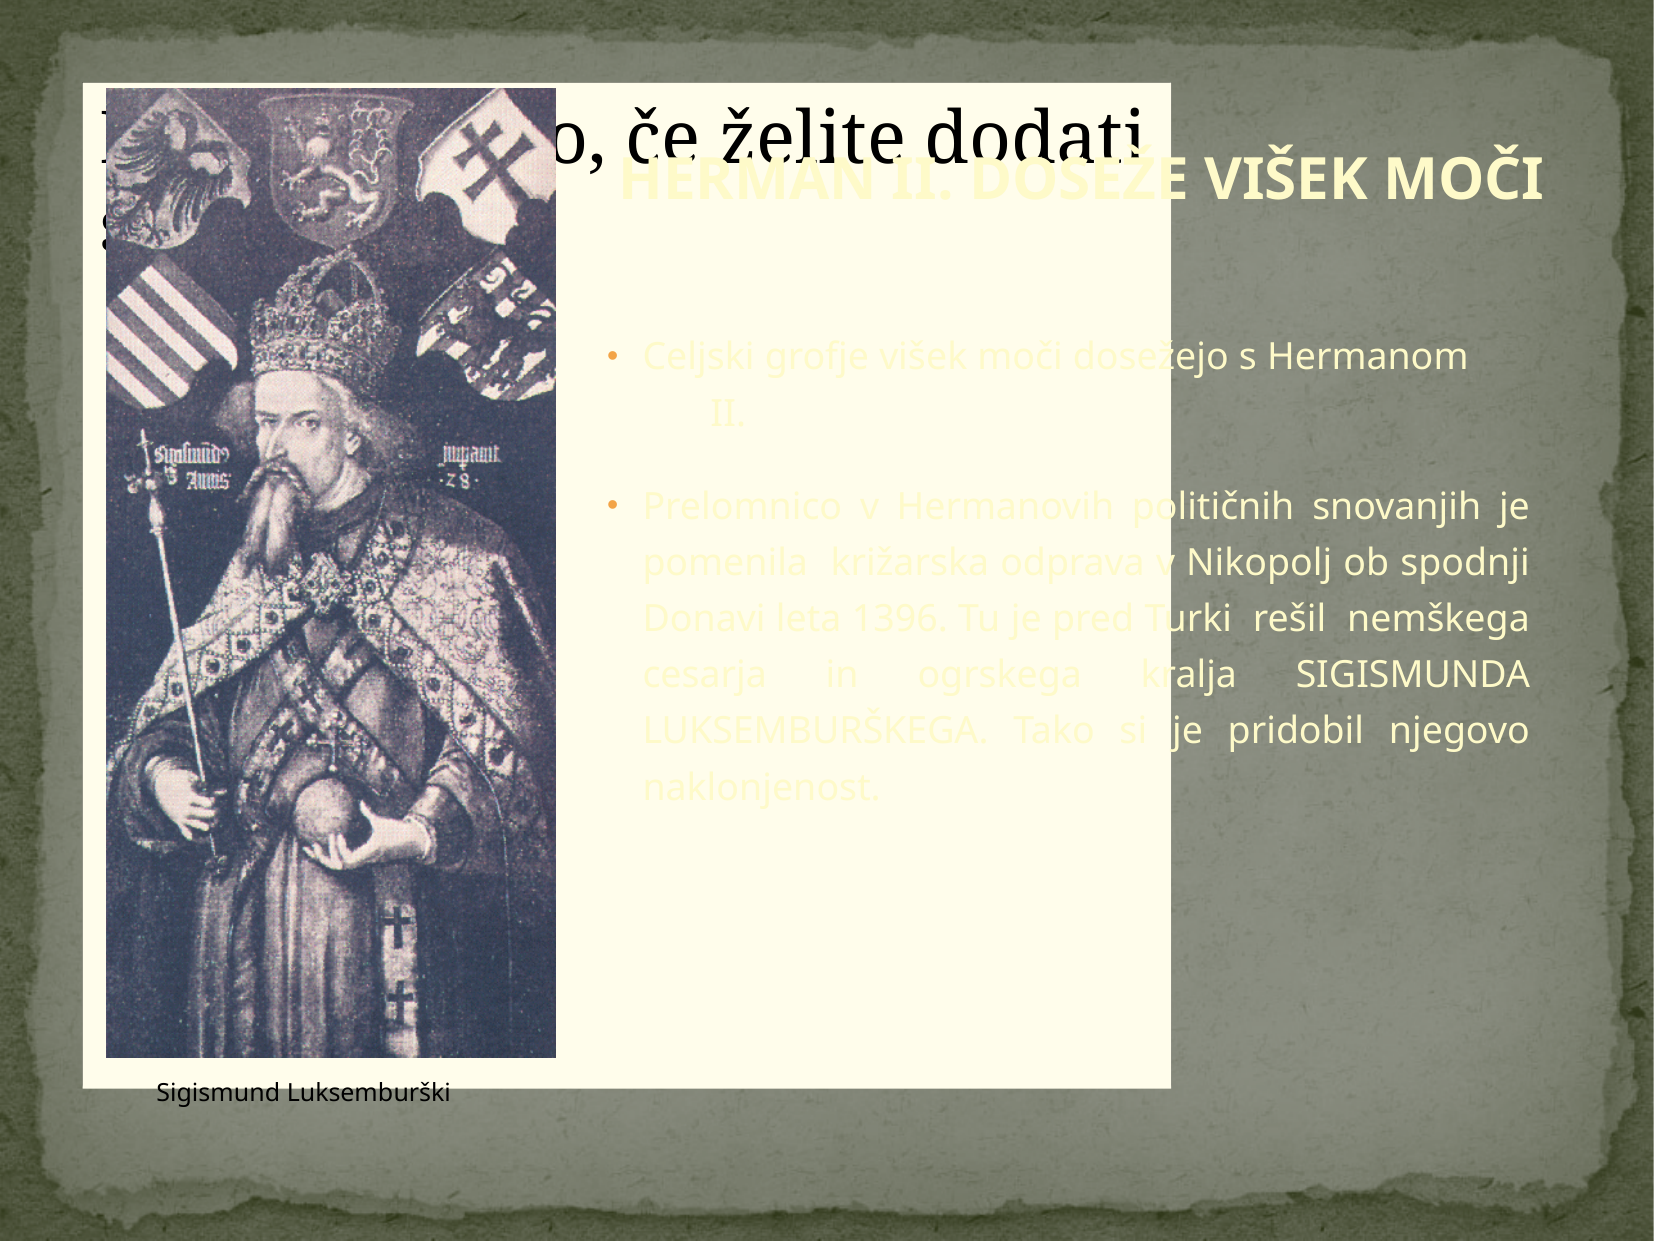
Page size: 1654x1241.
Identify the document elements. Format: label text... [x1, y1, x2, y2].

text_box Sigismund Luksemburški [142, 1069, 520, 1114]
text_box HERMAN II. DOSEŽE VIŠEK MOČI [602, 82, 1571, 290]
picture [0, 0, 1654, 1241]
text_box Celjski grofje višek moči dosežejo s Hermanom II. Prelomnico v Hermanovih političnih snovanjih je pomenila križarska odprava v Nikopolj ob spodnji Donavi leta 1396. Tu je pred Turki rešil nemškega cesarja in ogrskega kralja SIGISMUNDA LUKSEMBURŠKEGA. Tako si je pridobil njegovo naklonjenost. [590, 312, 1548, 1022]
